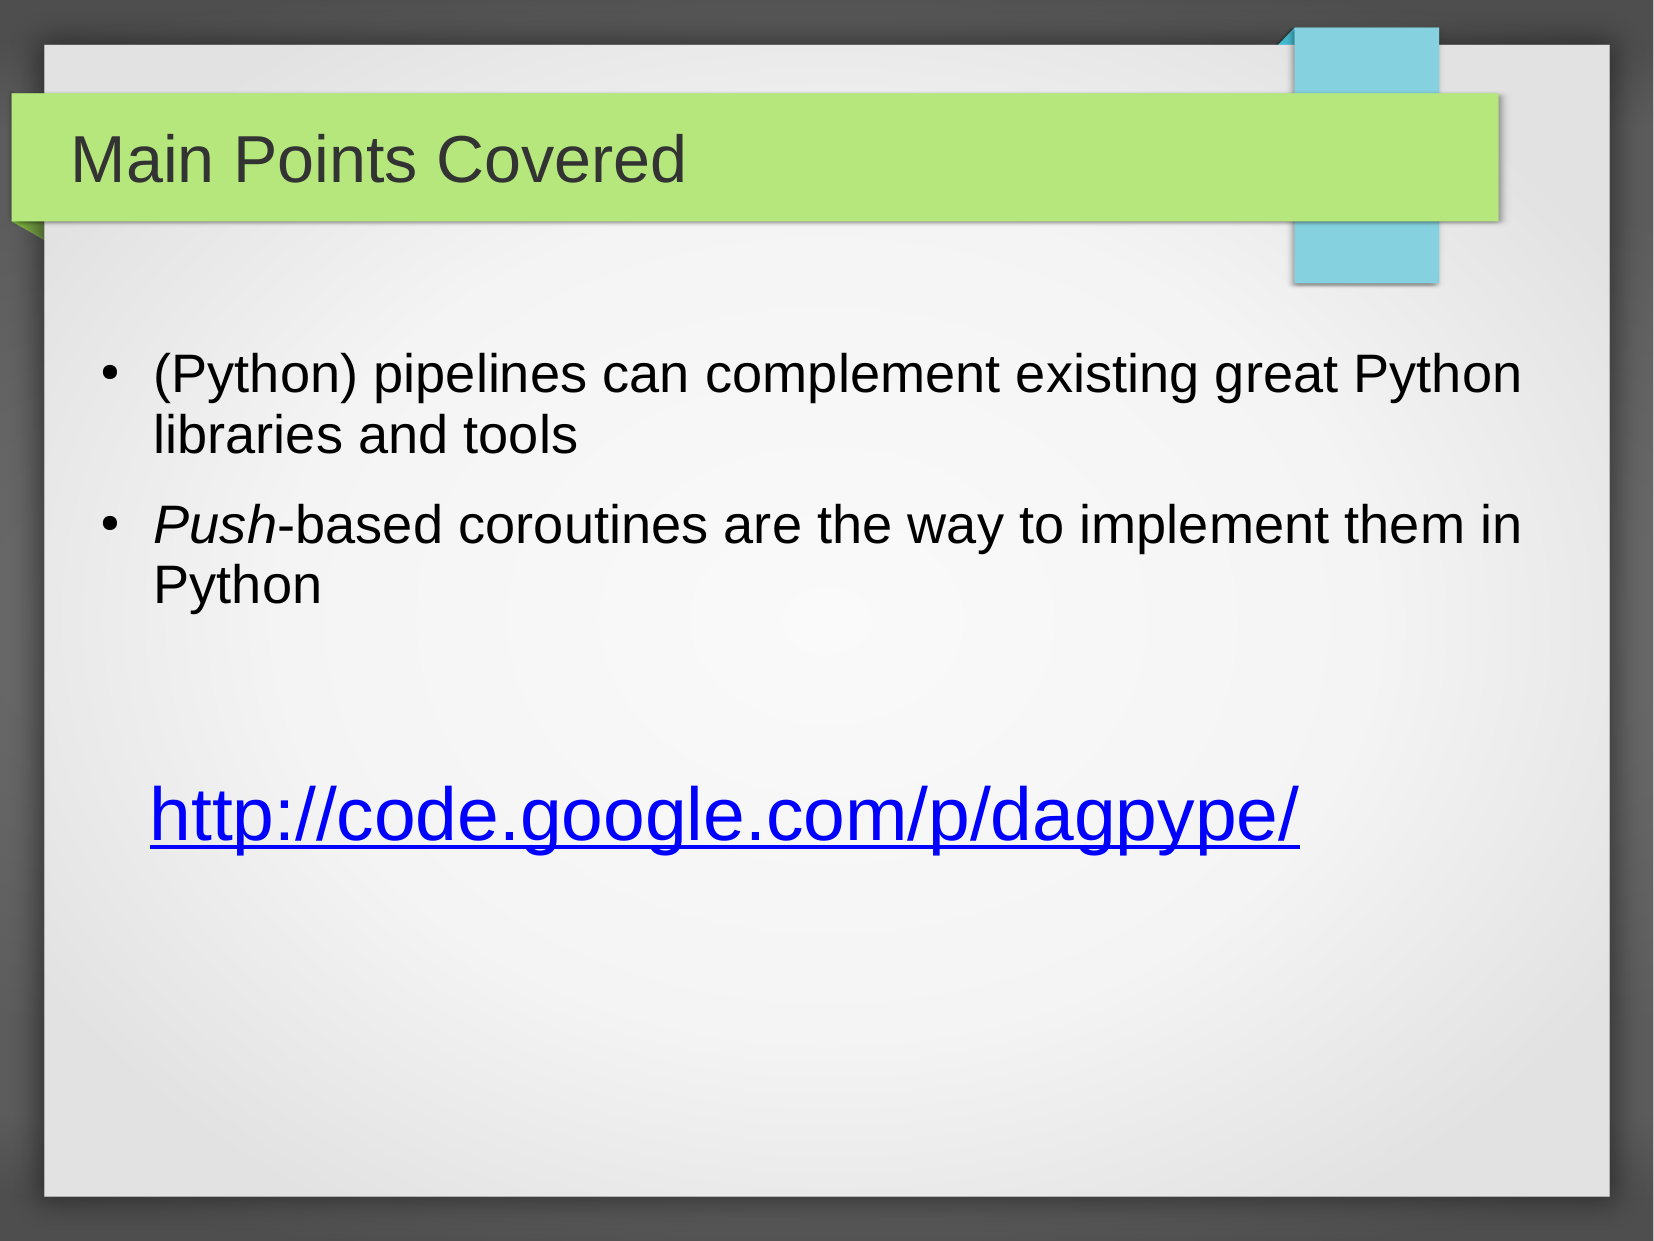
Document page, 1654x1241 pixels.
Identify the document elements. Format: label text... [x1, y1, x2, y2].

text_box http://code.google.com/p/dagpype/ [135, 765, 1501, 864]
list (Python) pipelines can complement existing great Python libraries and tools Push-based coroutines are the way to implement them in Python [82, 343, 1591, 1063]
picture [0, 0, 1654, 1241]
title Main Points Covered [70, 106, 1229, 213]
